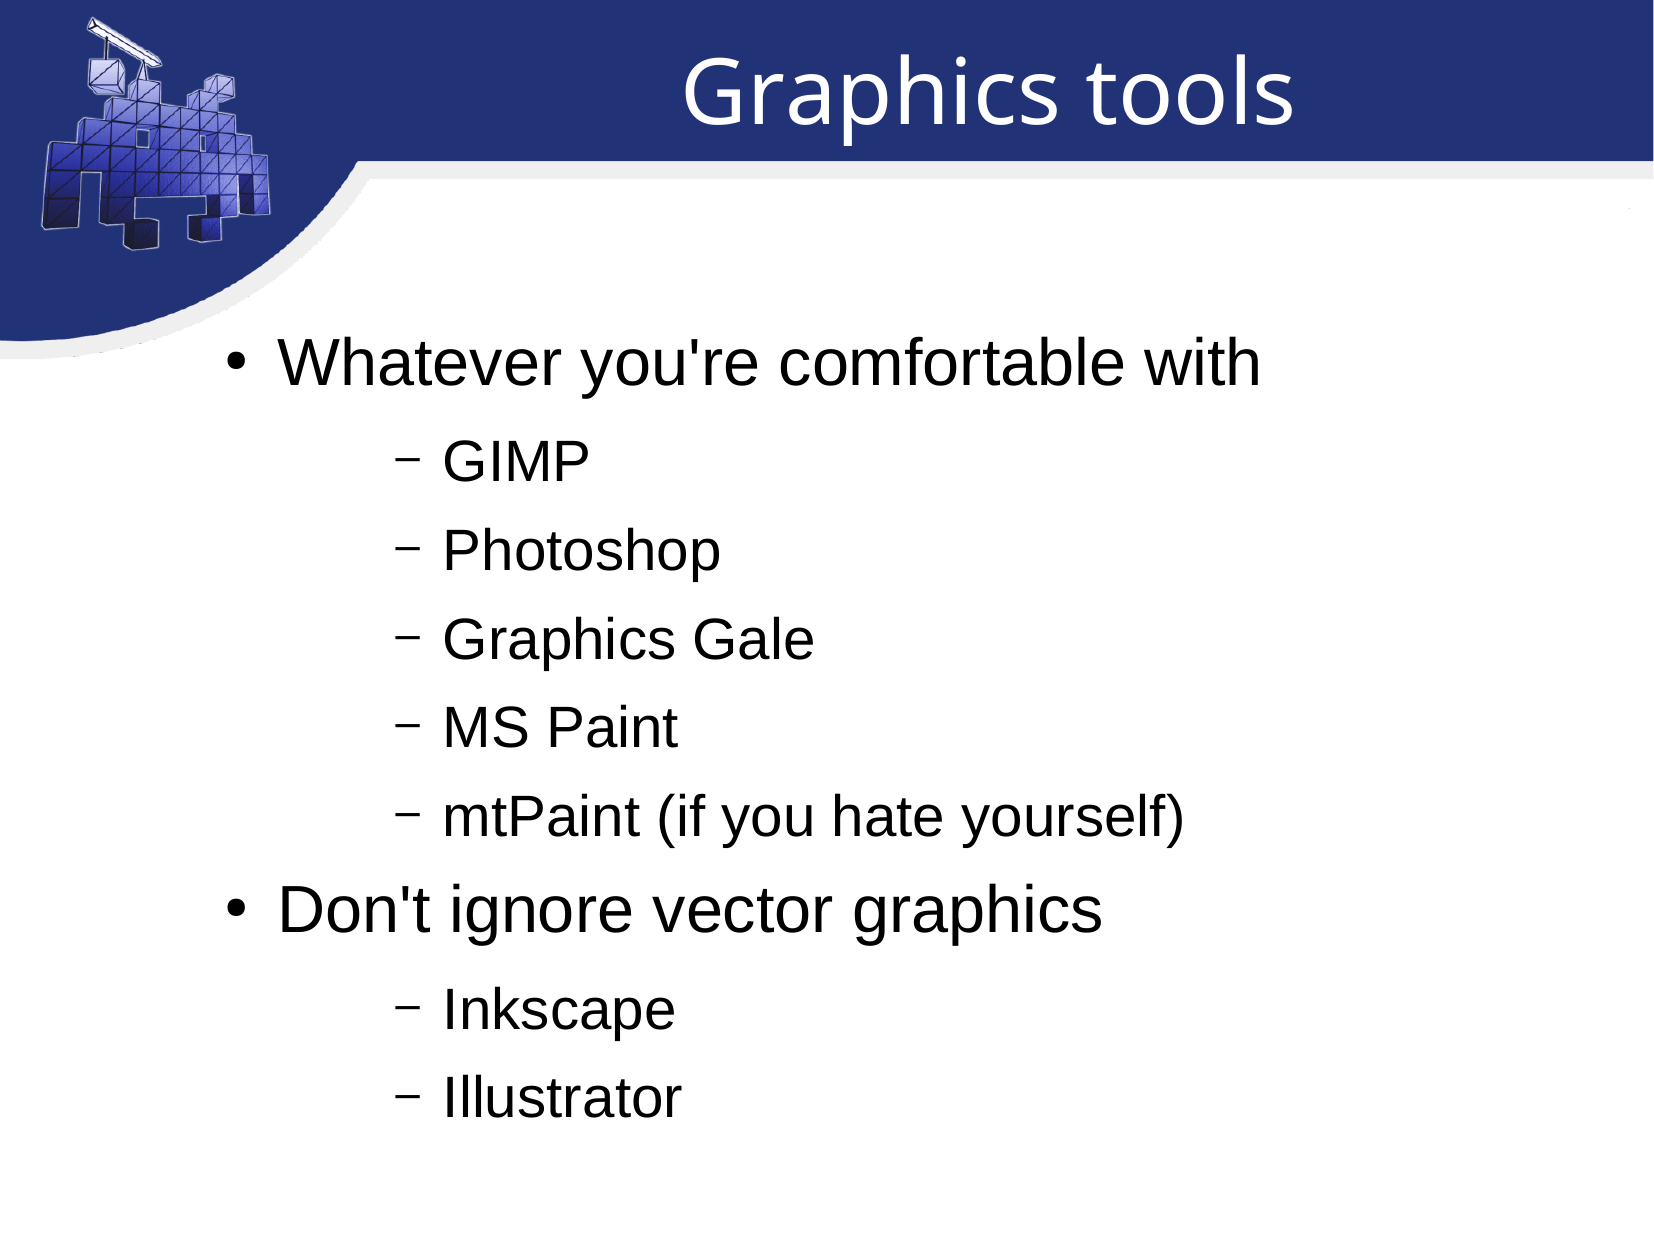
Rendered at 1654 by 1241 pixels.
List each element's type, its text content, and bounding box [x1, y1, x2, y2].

list Whatever you're comfortable with GIMP Photoshop Graphics Gale MS Paint mtPaint (if you hate yourself) Don't ignore vector graphics Inkscape Illustrator [206, 324, 1595, 1131]
title Graphics tools [354, 35, 1625, 142]
picture [0, 0, 1654, 443]
